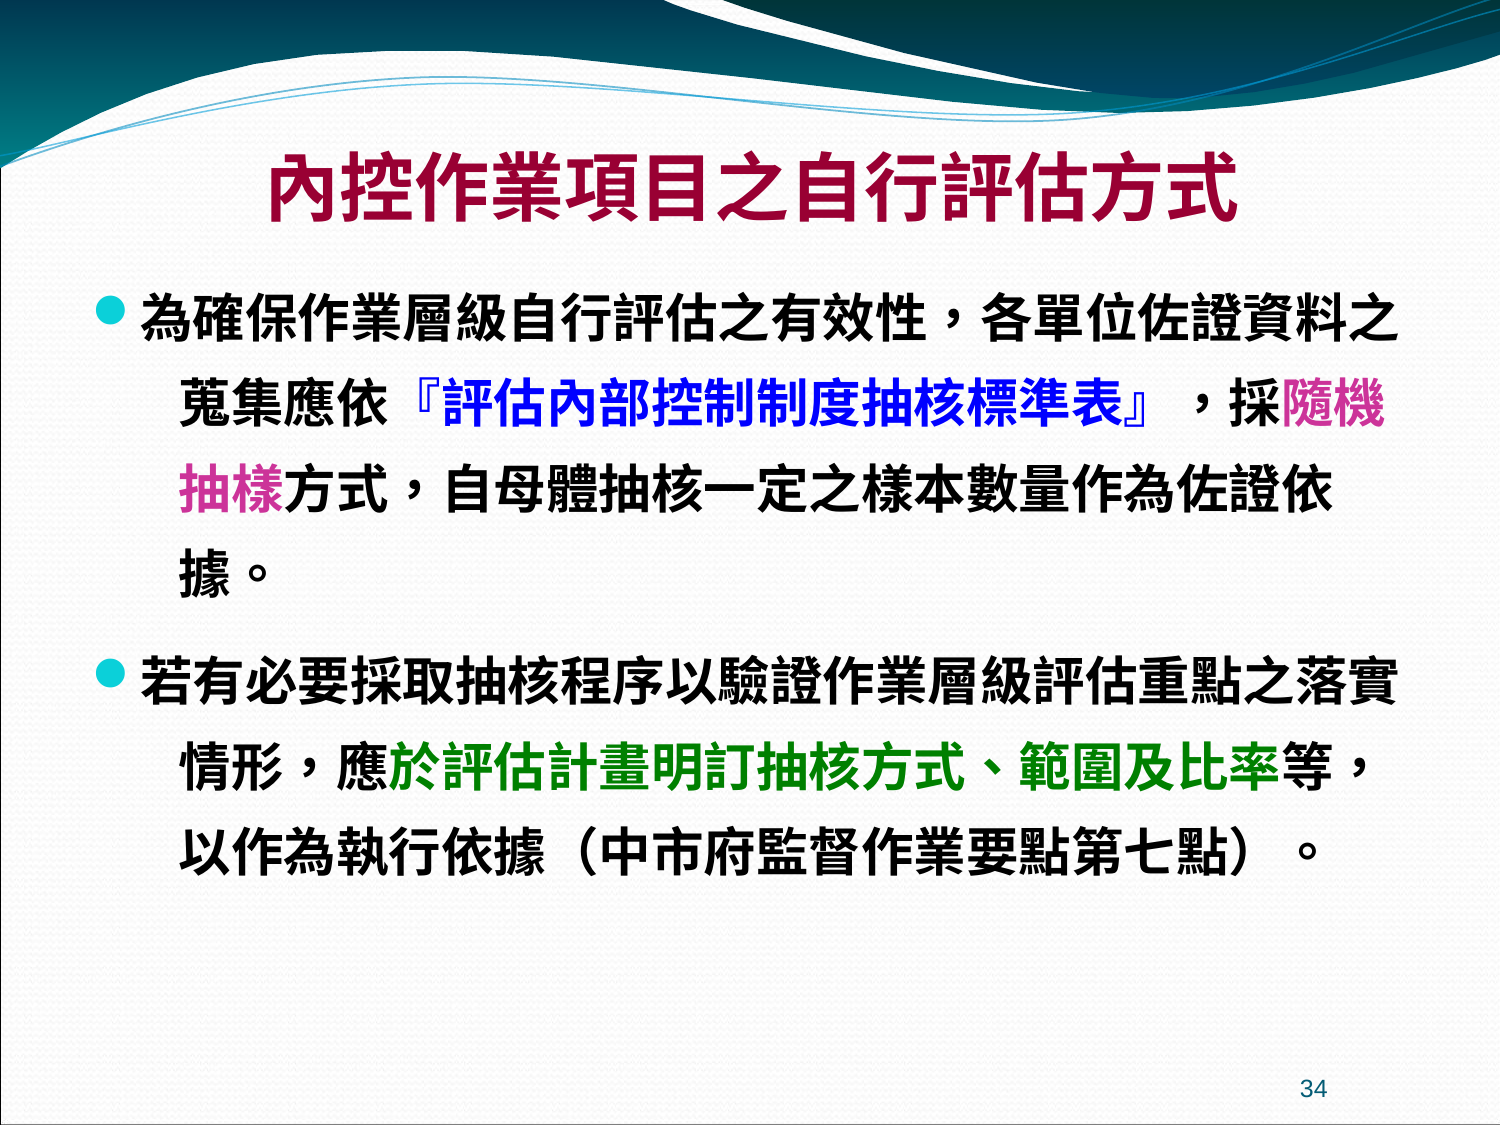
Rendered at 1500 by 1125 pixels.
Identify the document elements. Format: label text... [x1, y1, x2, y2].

list 為確保作業層級自行評估之有效性，各單位佐證資料之蒐集應依『評估內部控制制度抽核標準表』，採隨機抽樣方式，自母體抽核一定之樣本數量作為佐證依據。 若有必要採取抽核程序以驗證作業層級評估重點之落實情形，應於評估計畫明訂抽核方式、範圍及比率等，以作為執行依據（中市府監督作業要點第七點）。 [76, 255, 1427, 977]
title 內控作業項目之自行評估方式 [76, 42, 1427, 231]
text_box [1299, 1042, 1426, 1103]
